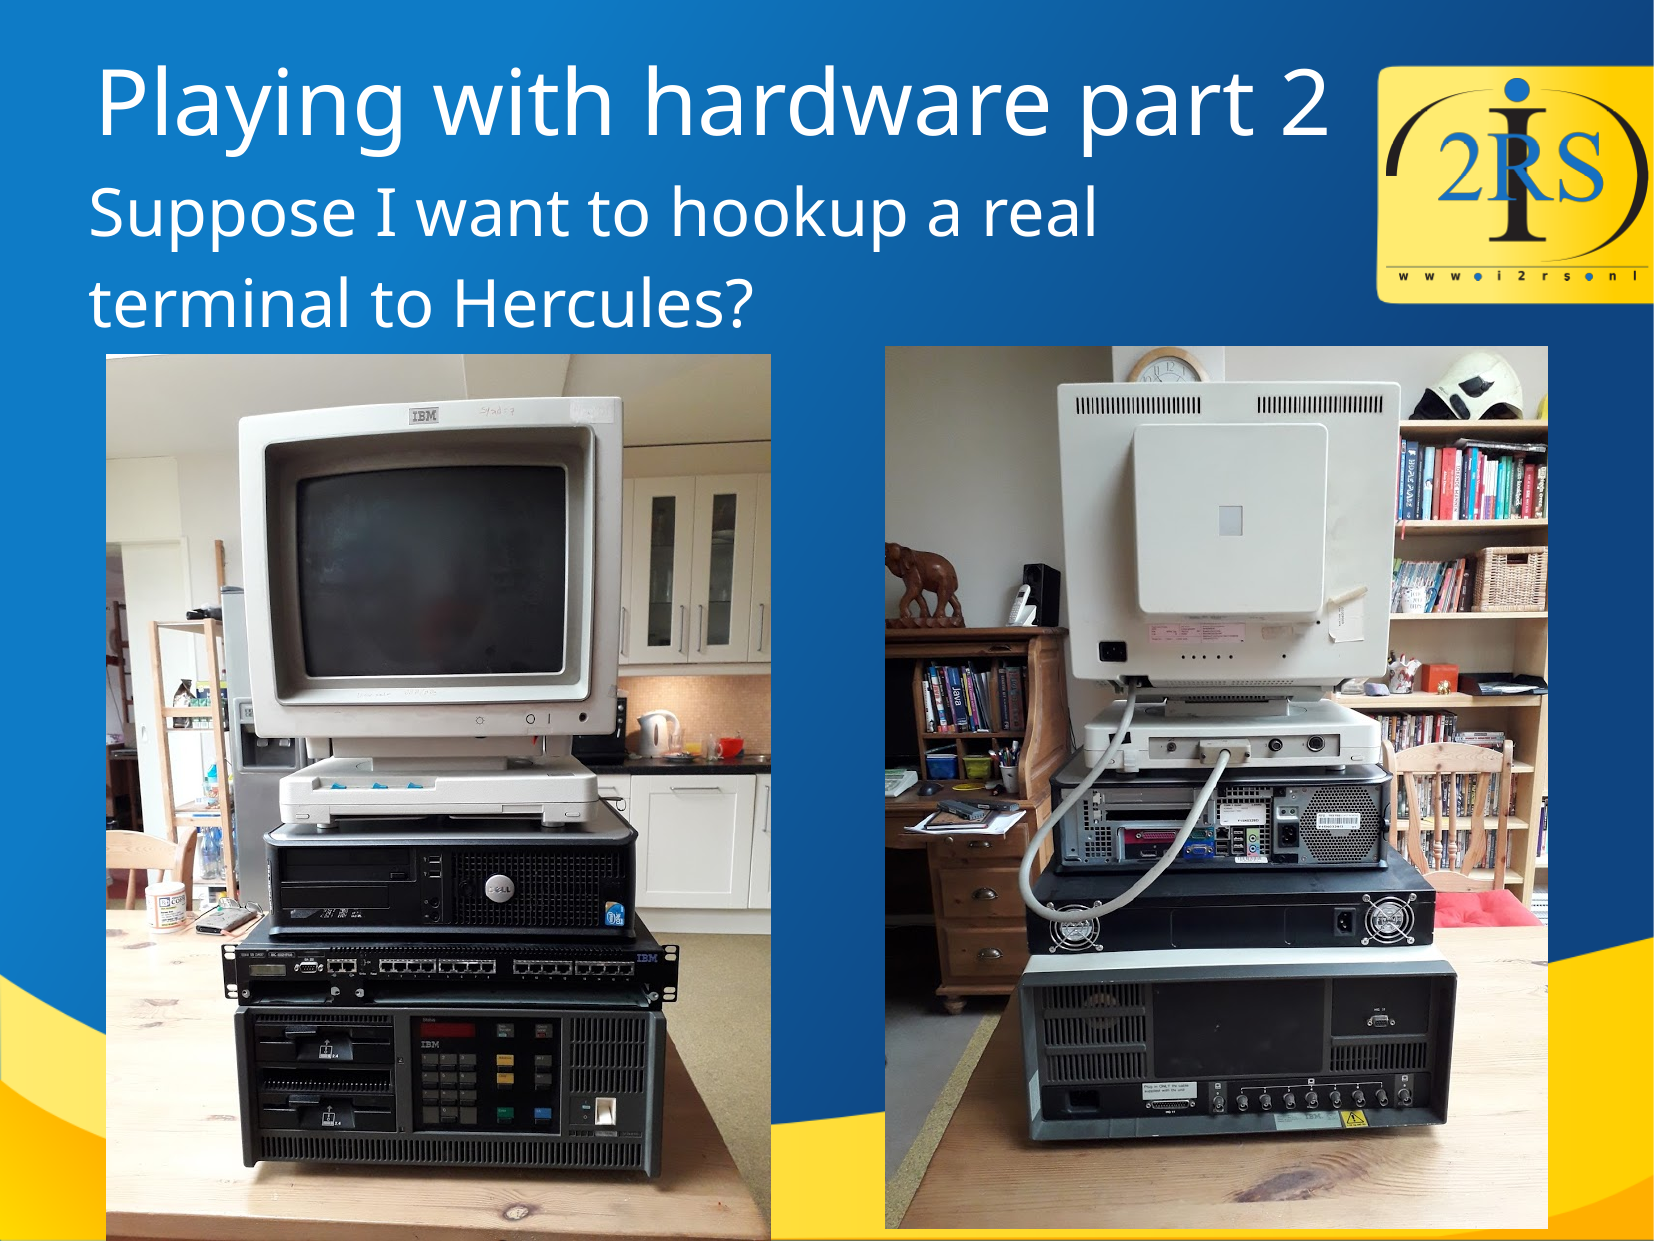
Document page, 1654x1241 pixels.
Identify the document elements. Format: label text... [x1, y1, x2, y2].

title Playing with hardware part 2 [94, 37, 1341, 163]
picture [0, 0, 1654, 1241]
list Suppose I want to hookup a real terminal to Hercules? [88, 165, 1565, 402]
